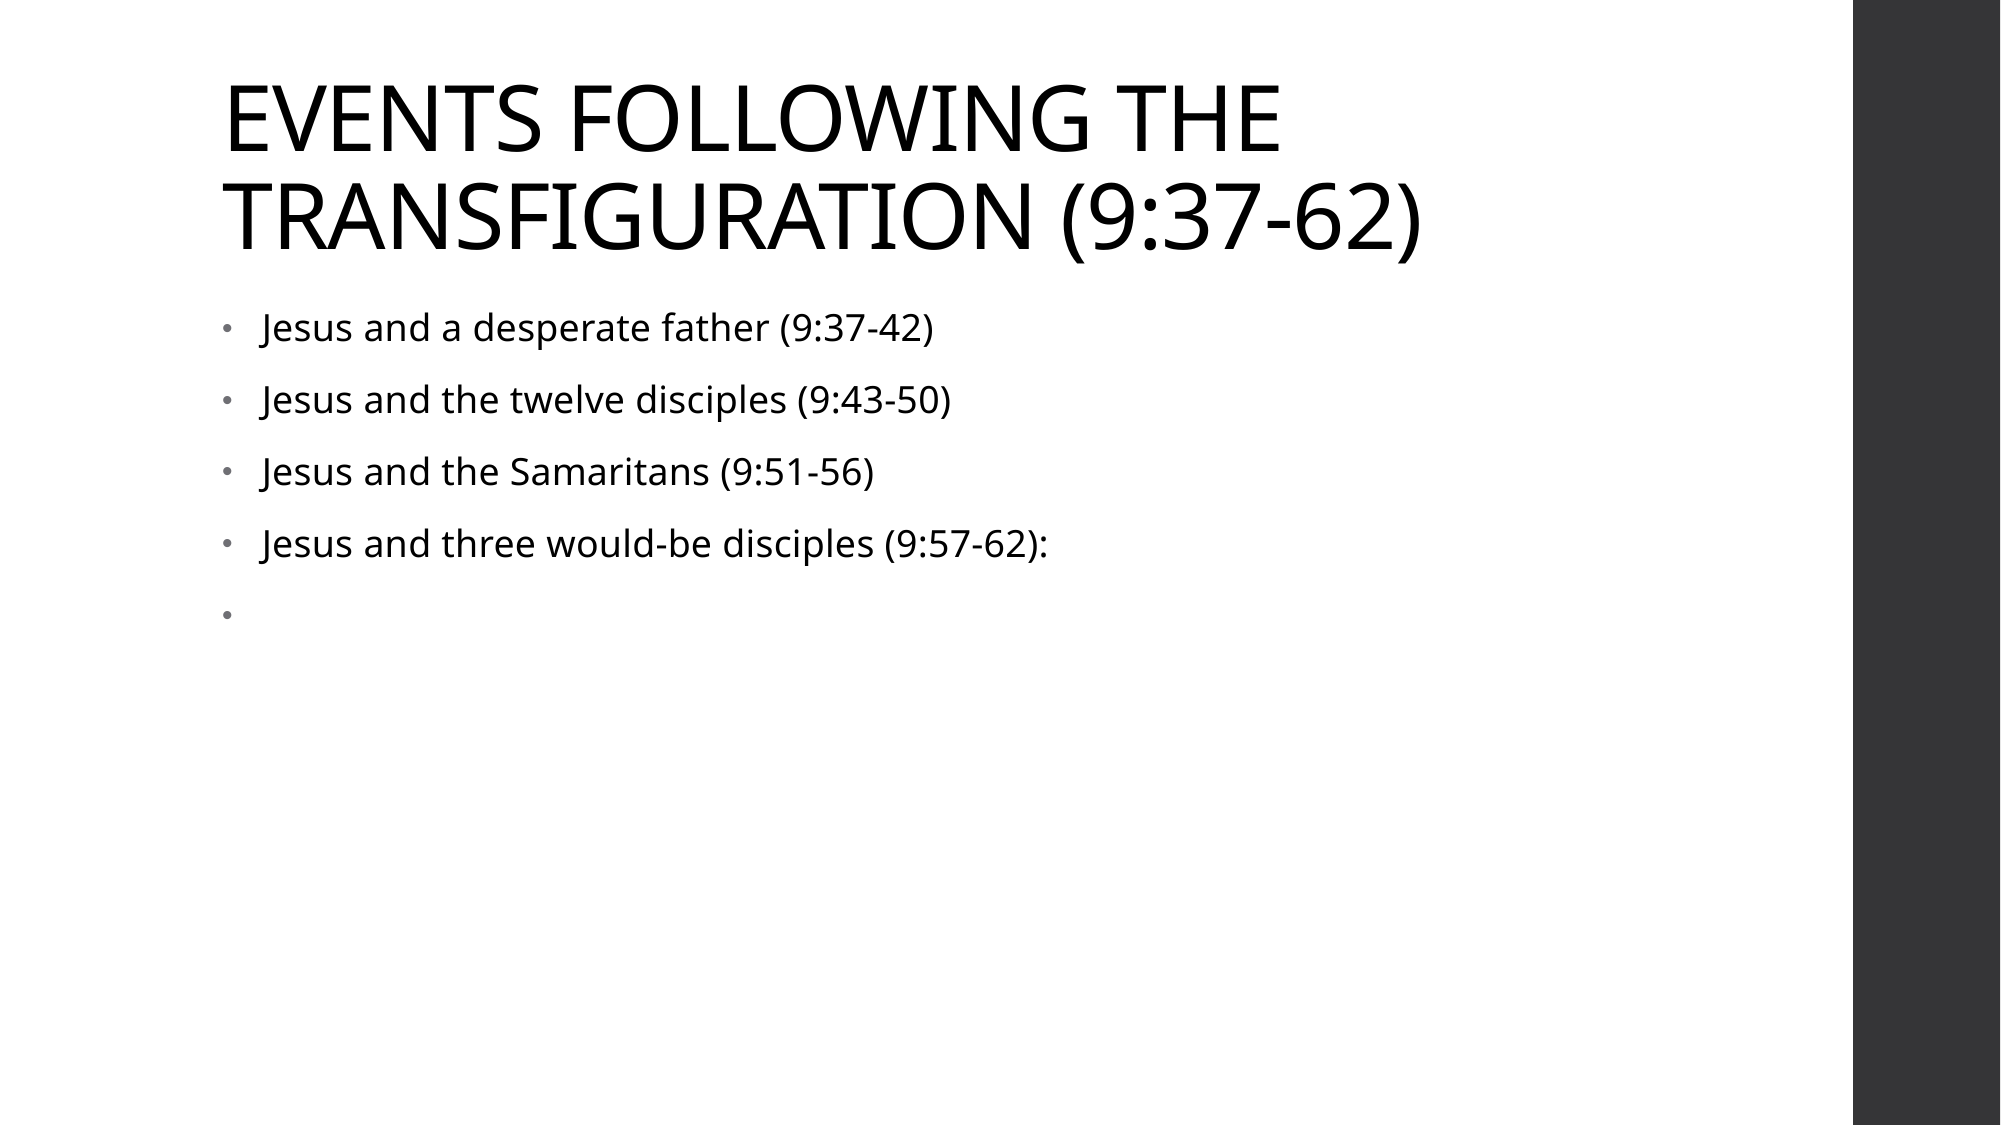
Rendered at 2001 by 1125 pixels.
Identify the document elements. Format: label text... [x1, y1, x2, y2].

title EVENTS FOLLOWING THE TRANSFIGURATION (9:37-62) [206, 60, 1797, 278]
list Jesus and a desperate father (9:37-42) Jesus and the twelve disciples (9:43-50) Jesus and the Samaritans (9:51-56) Jesus and three would-be disciples (9:57-62): [206, 299, 1617, 1014]
